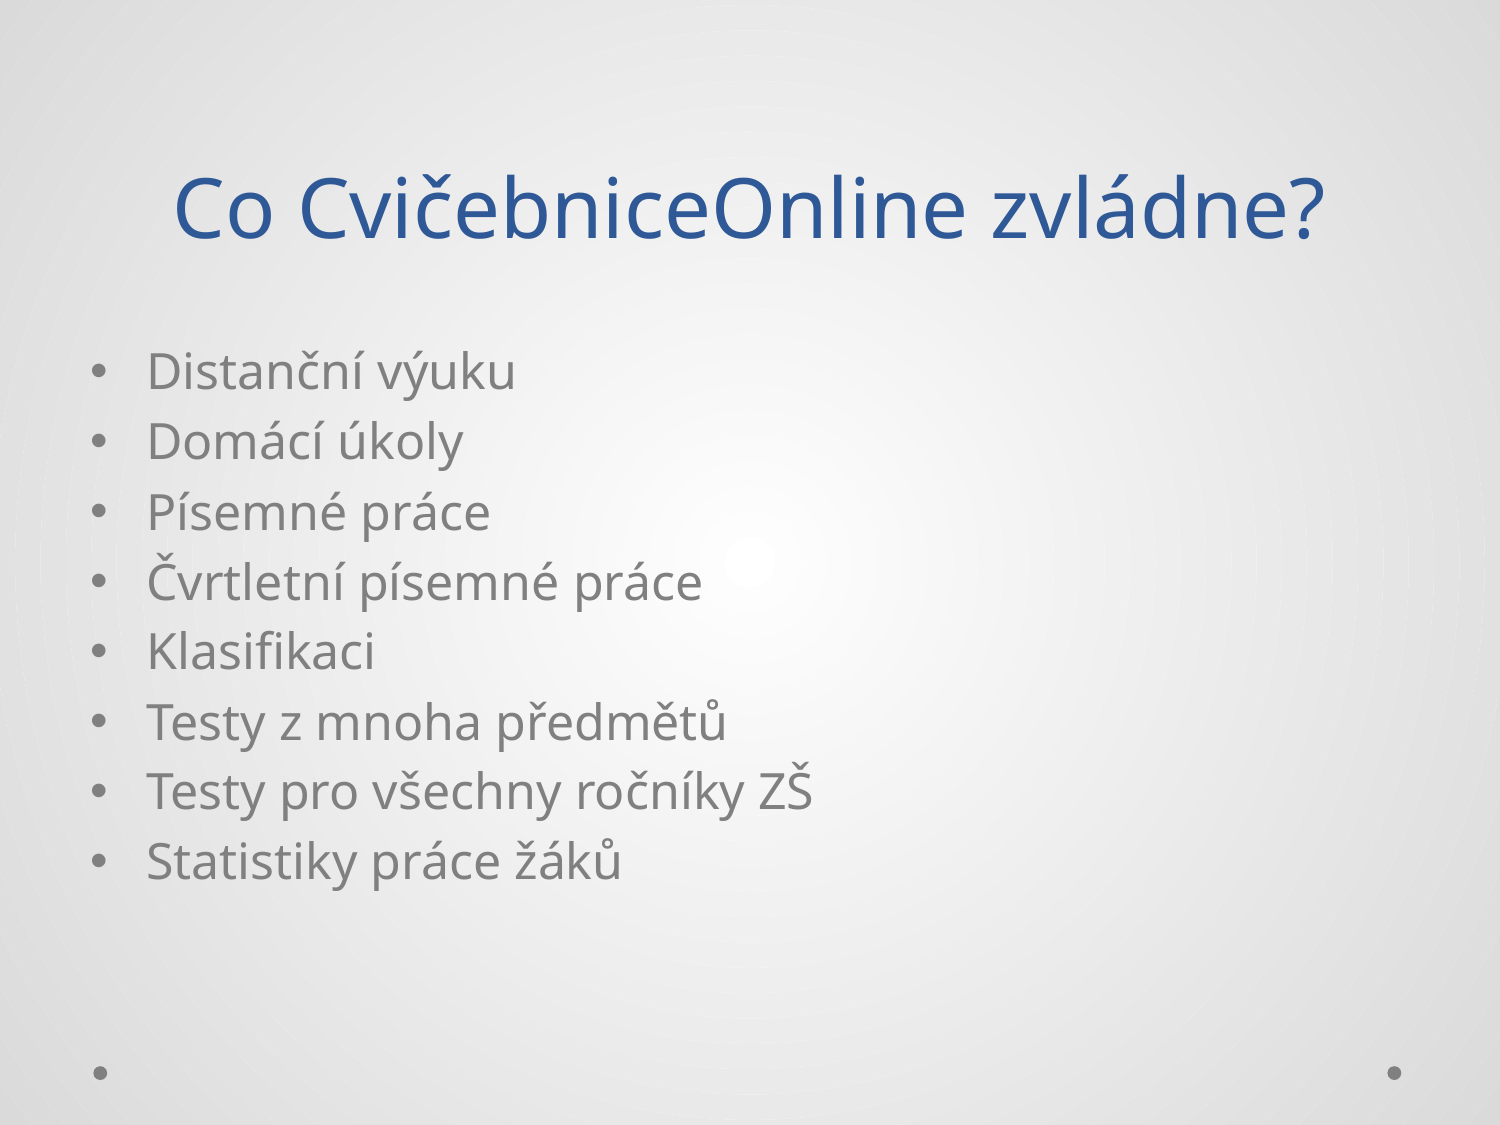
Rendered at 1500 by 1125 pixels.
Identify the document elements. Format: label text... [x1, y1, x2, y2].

title Co CvičebniceOnline zvládne? [75, 0, 1425, 262]
list Distanční výuku Domácí úkoly Písemné práce Čvrtletní písemné práce Klasifikaci Testy z mnoha předmětů Testy pro všechny ročníky ZŠ Statistiky práce žáků [75, 262, 1425, 1005]
